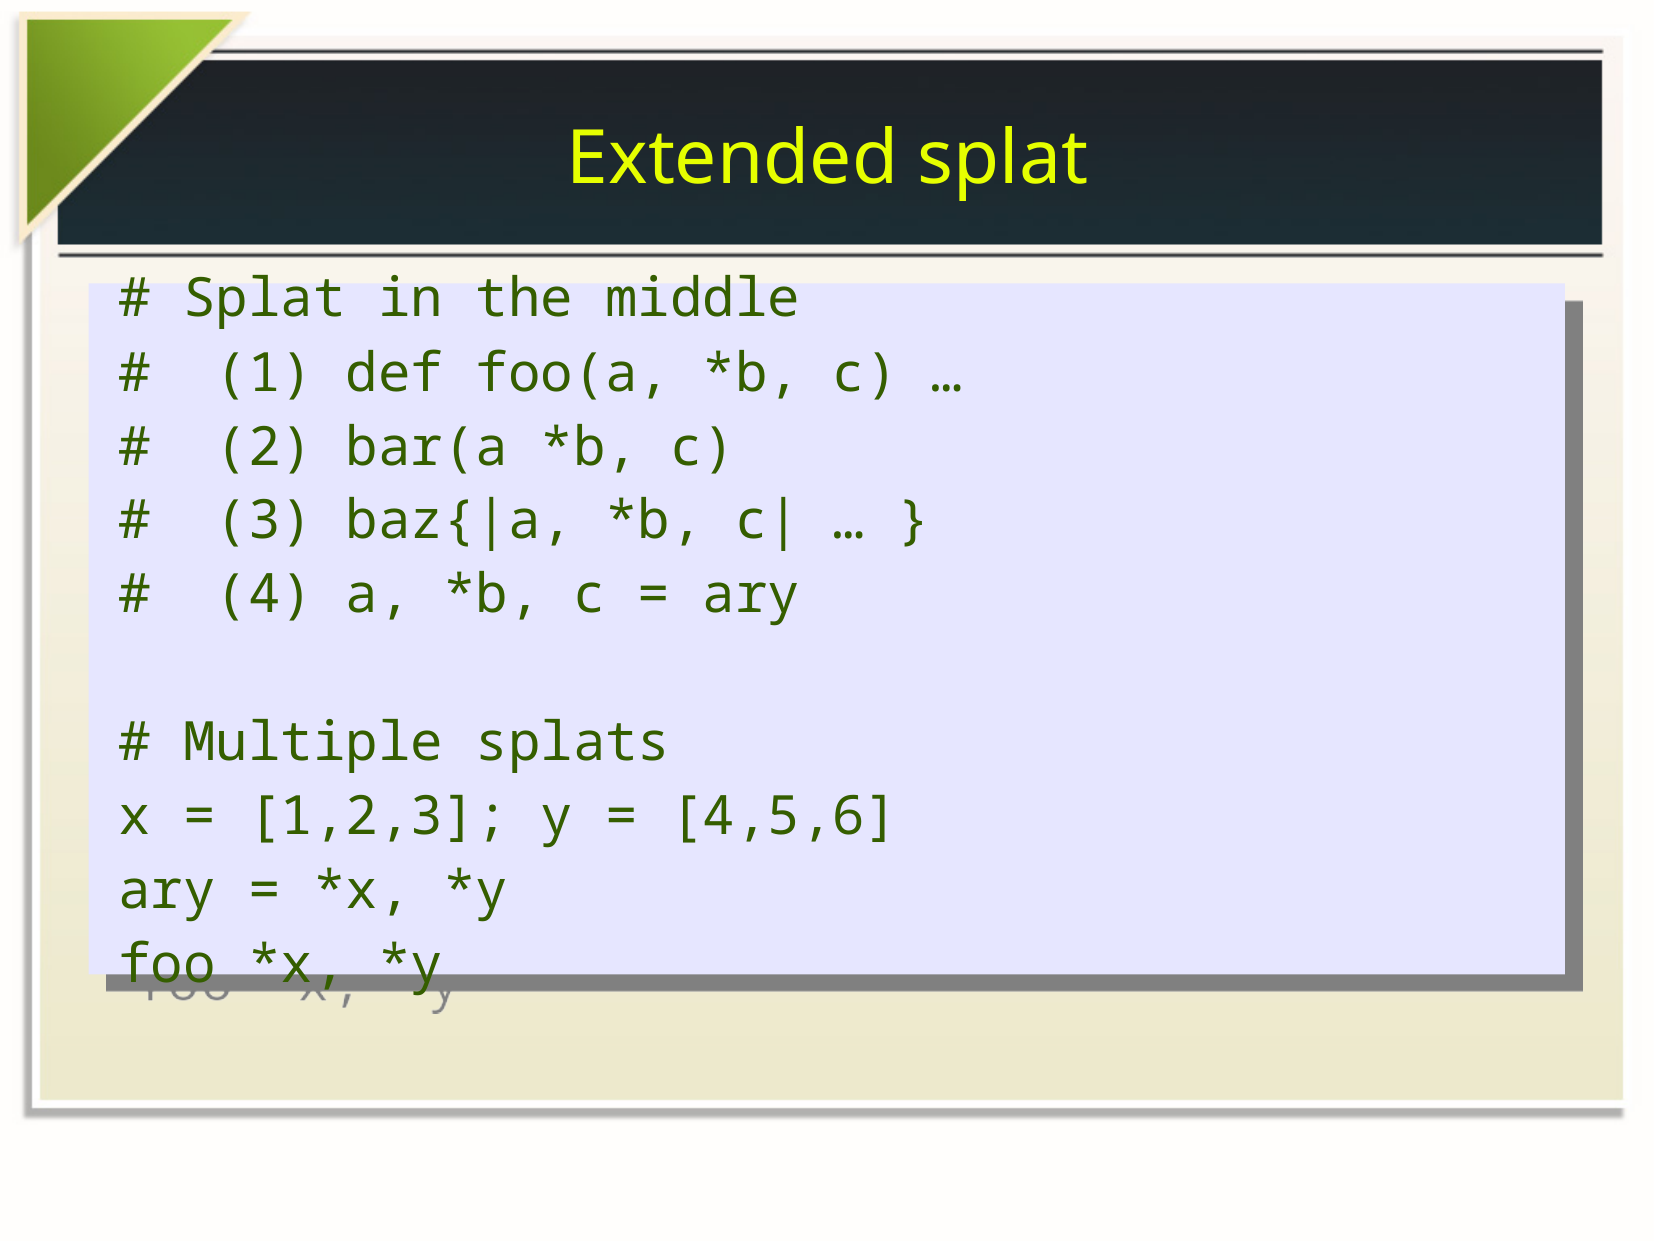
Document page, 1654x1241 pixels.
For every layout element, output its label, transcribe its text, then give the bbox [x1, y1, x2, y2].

picture [0, 0, 1654, 1241]
text_box # Splat in the middle # (1) def foo(a, *b, c) … # (2) bar(a *b, c) # (3) baz{|a, *b, c| … } # (4) a, *b, c = ary # Multiple splats x = [1,2,3]; y = [4,5,6] ary = *x, *y foo *x, *y [88, 283, 1565, 975]
title Extended splat [121, 73, 1534, 237]
